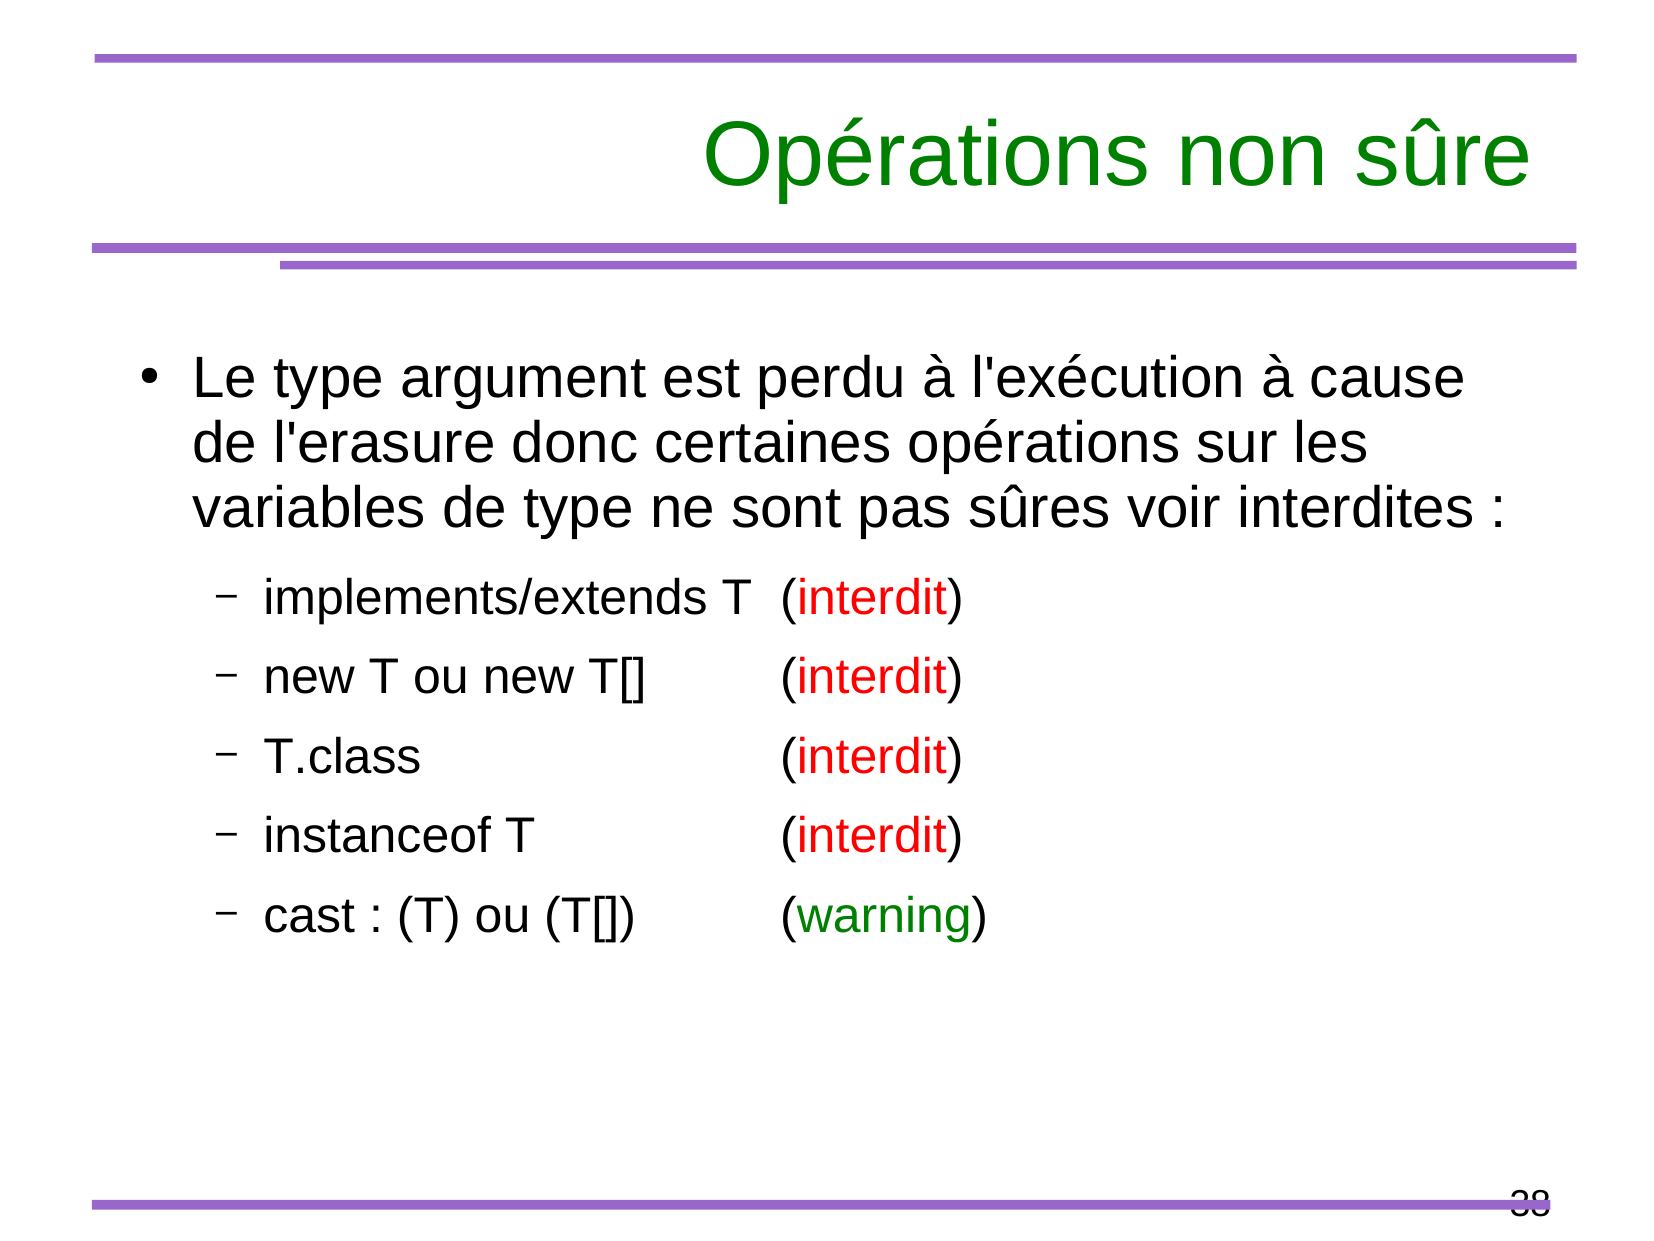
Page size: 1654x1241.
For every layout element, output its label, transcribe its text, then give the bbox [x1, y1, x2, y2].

list Le type argument est perdu à l'exécution à cause de l'erasure donc certaines opérations sur les variables de type ne sont pas sûres voir interdites : implements/extends T (interdit) new T ou new T[] (interdit) T.class (interdit) instanceof T (interdit) cast : (T) ou (T[]) (warning) [121, 344, 1534, 1127]
title Opérations non sûre [121, 49, 1534, 257]
